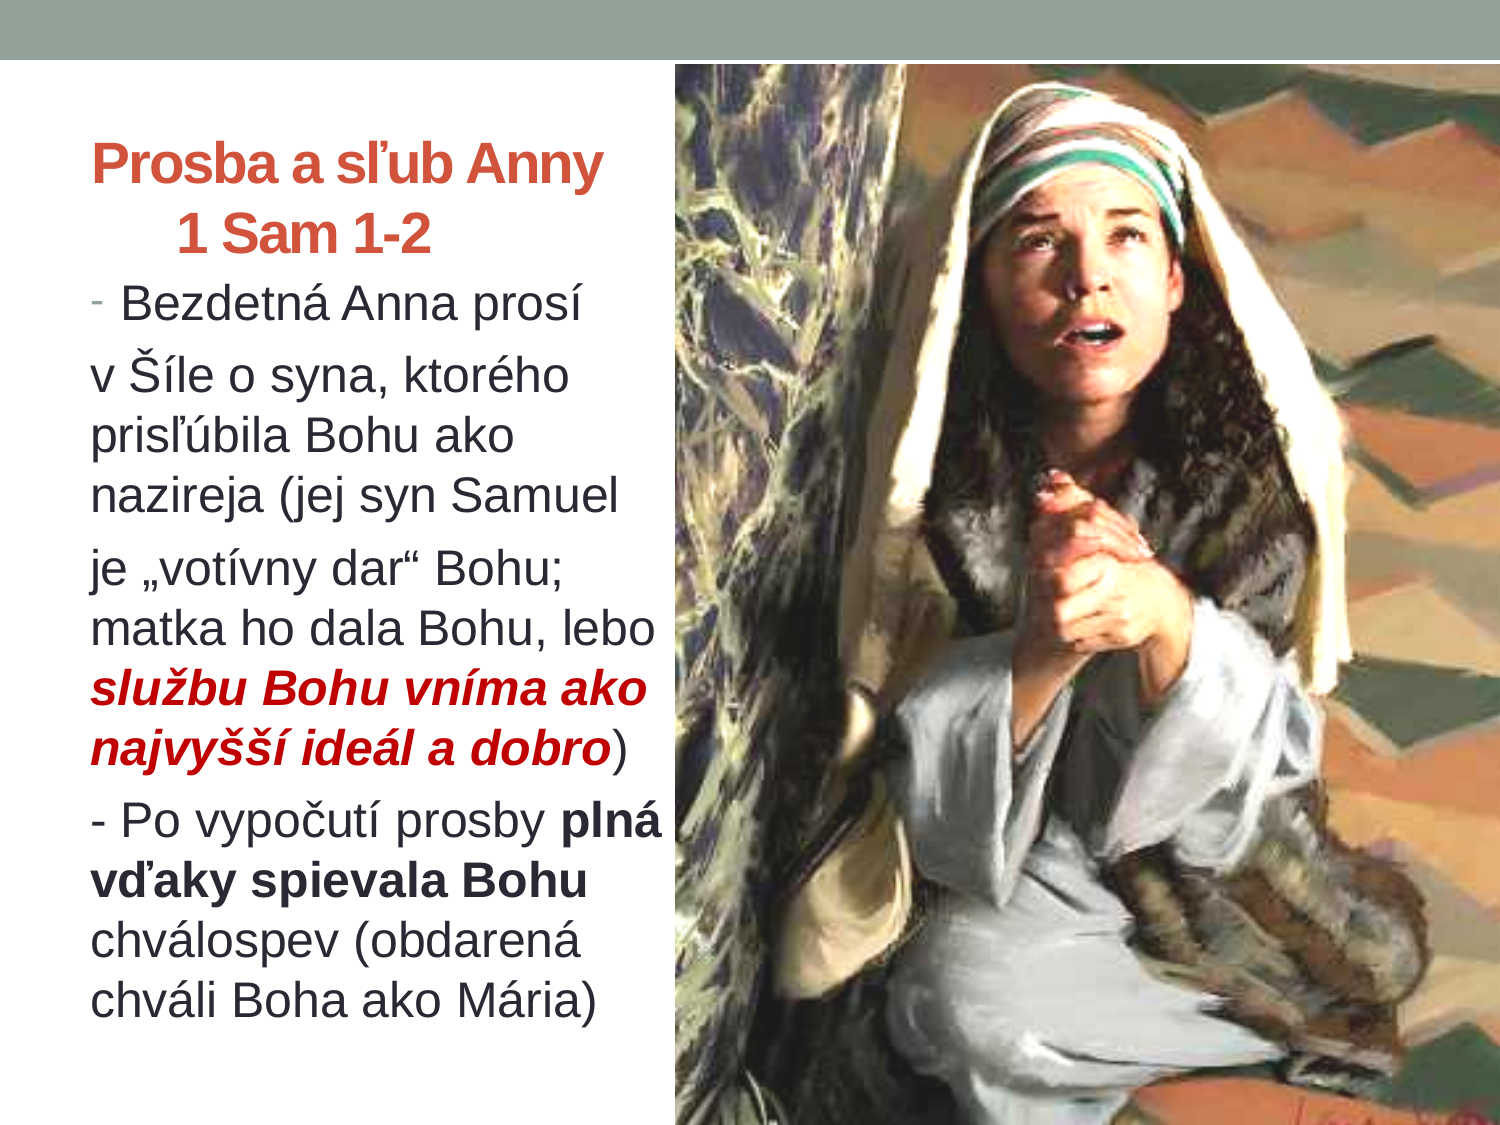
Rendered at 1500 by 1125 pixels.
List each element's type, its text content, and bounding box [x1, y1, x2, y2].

picture [675, 64, 1500, 1125]
list Bezdetná Anna prosí v Šíle o syna, ktorého prisľúbila Bohu ako nazireja (jej syn Samuel je „votívny dar“ Bohu; matka ho dala Bohu, lebo službu Bohu vníma ako najvyšší ideál a dobro) - Po vypočutí prosby plná vďaky spievala Bohu chválospev (obdarená chváli Boha ako Mária) [75, 262, 675, 1063]
title Prosba a sľub Anny 1 Sam 1-2 [76, 113, 675, 262]
